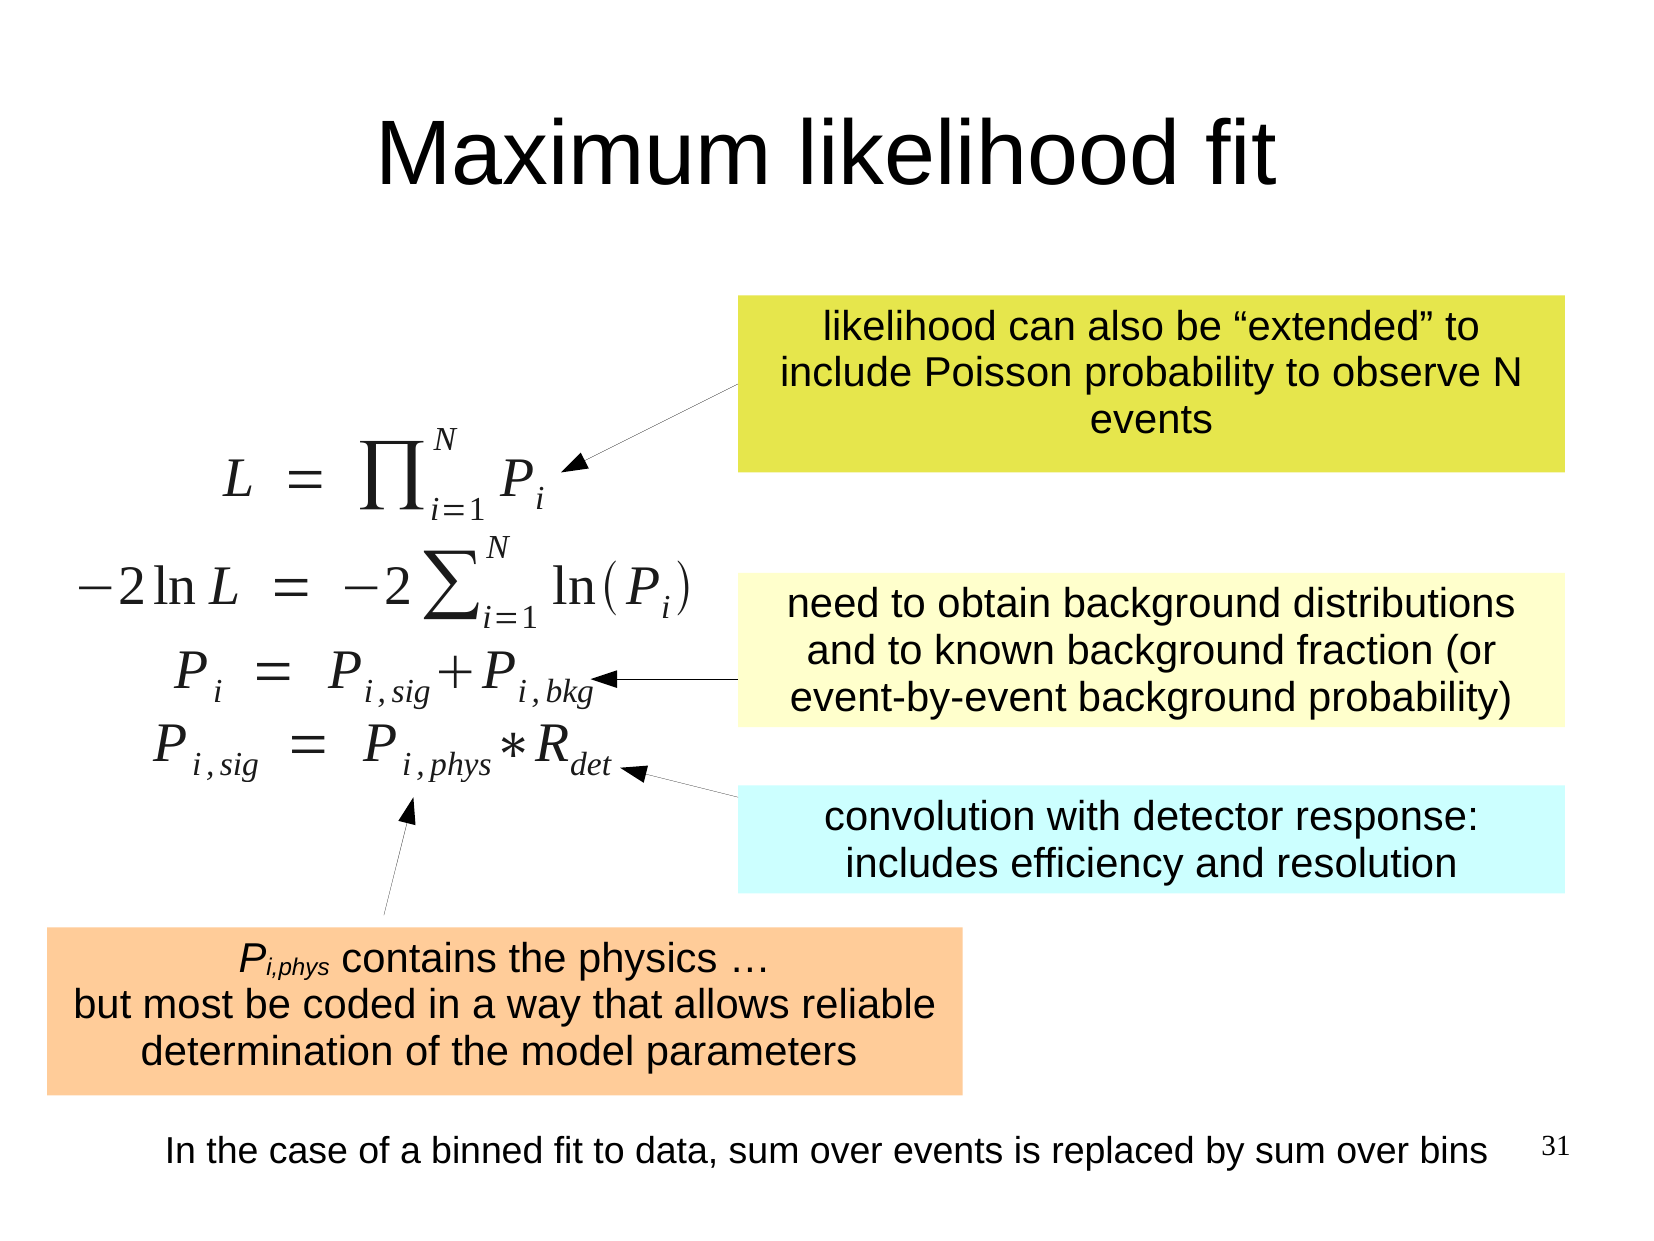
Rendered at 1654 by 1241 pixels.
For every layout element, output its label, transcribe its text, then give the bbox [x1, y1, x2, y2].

text_box likelihood can also be “extended” to include Poisson probability to observe N events [738, 295, 1565, 473]
text_box convolution with detector response: includes efficiency and resolution [738, 785, 1565, 894]
text_box Pi,phys contains the physics … but most be coded in a way that allows reliable determination of the model parameters [47, 927, 963, 1096]
text_box need to obtain background distributions and to known background fraction (or event-by-event background probability) [738, 572, 1565, 728]
chart [59, 422, 706, 782]
chart [645, 775, 672, 782]
text_box In the case of a binned fit to data, sum over events is replaced by sum over bins [88, 1122, 1565, 1179]
title Maximum likelihood fit [82, 49, 1571, 257]
